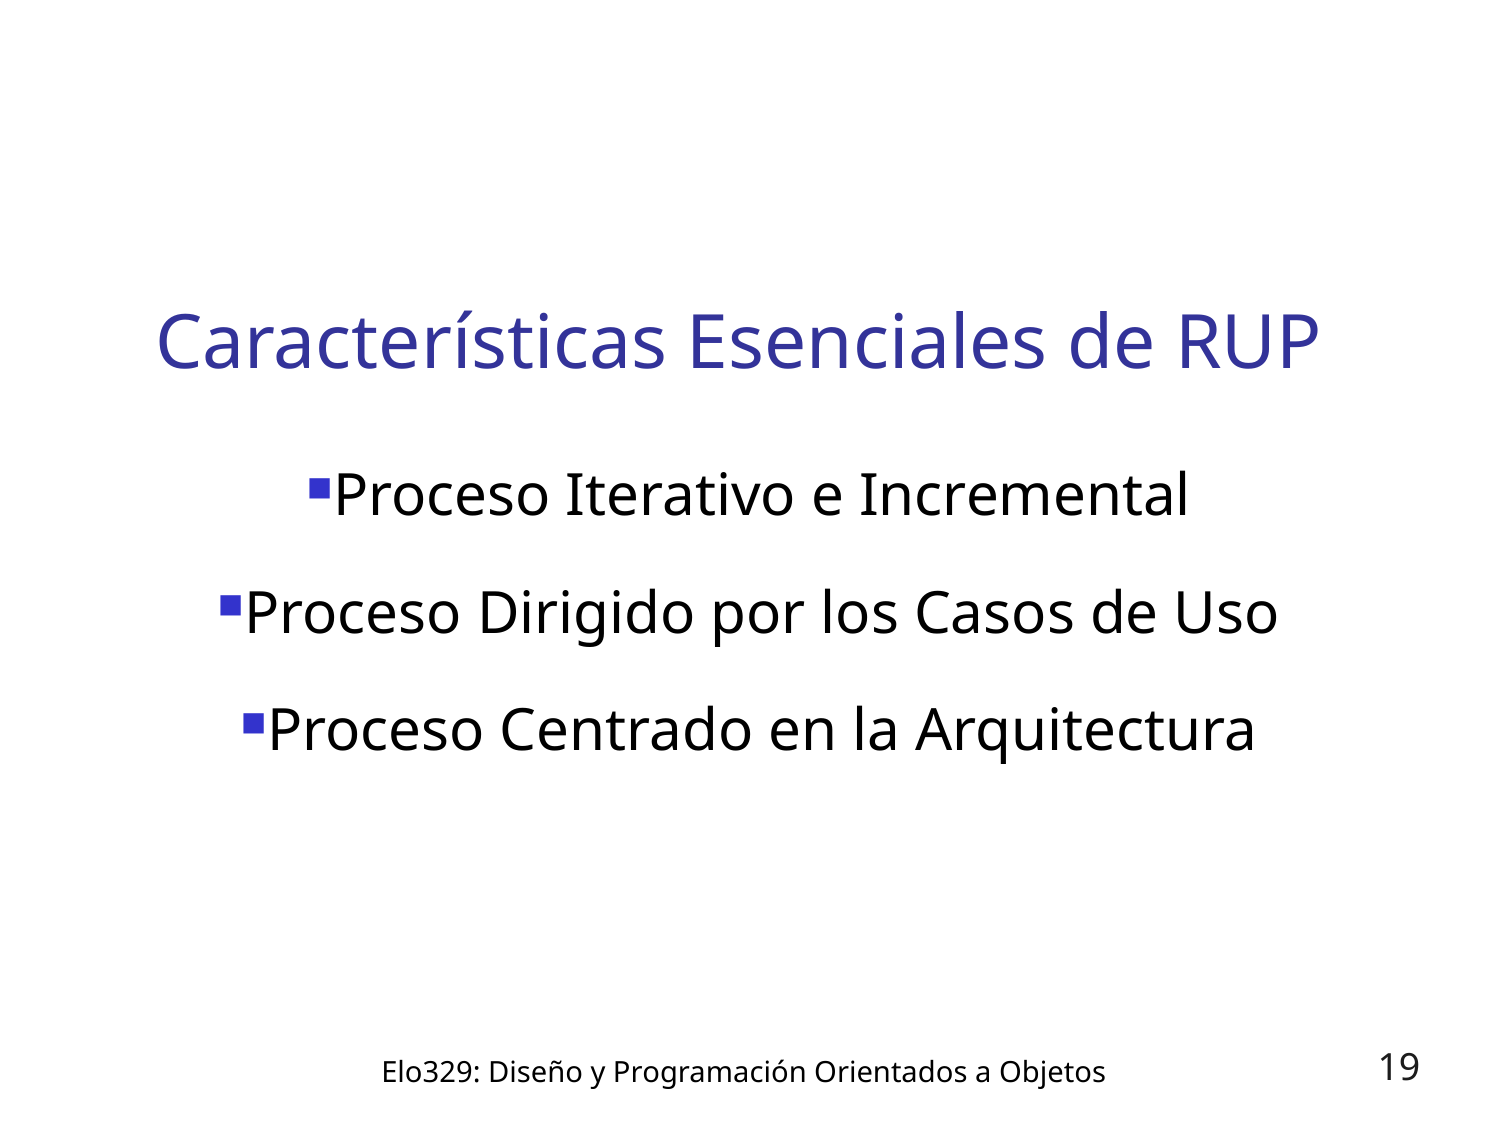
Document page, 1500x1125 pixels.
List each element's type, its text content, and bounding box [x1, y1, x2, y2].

subtitle Proceso Iterativo e Incremental Proceso Dirigido por los Casos de Uso Proceso Centrado en la Arquitectura [75, 477, 1423, 956]
title Características Esenciales de RUP [112, 247, 1386, 397]
